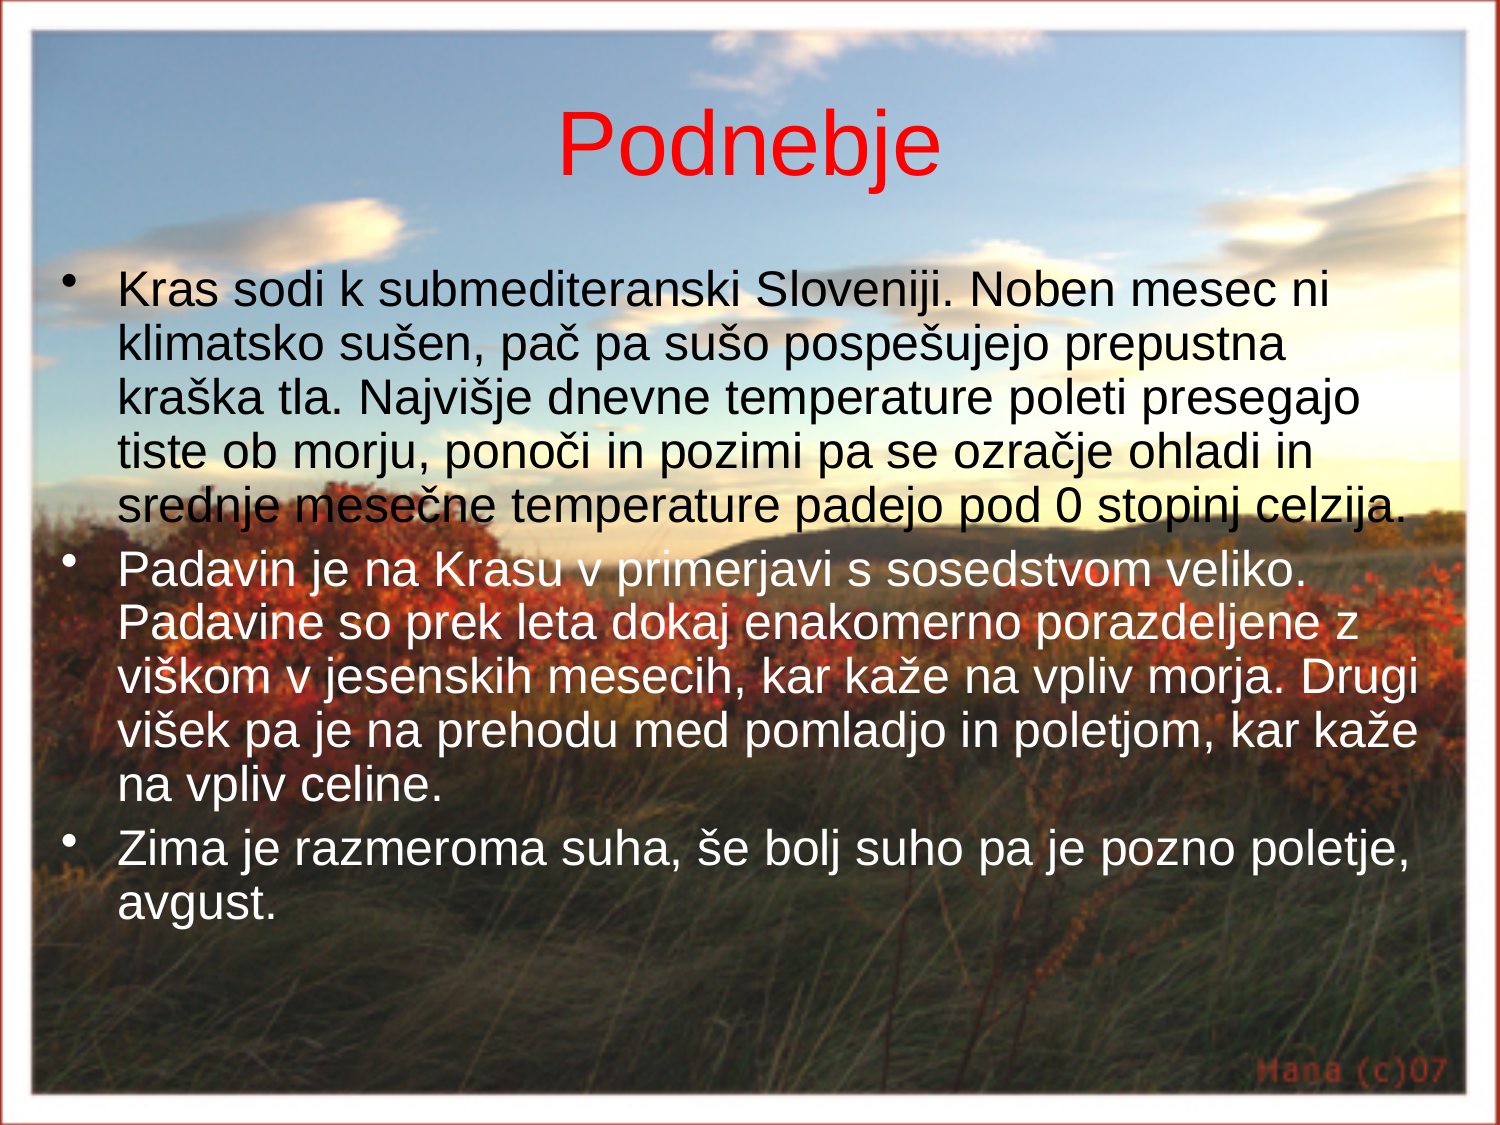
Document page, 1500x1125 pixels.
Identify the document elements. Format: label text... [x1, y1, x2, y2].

title Podnebje [75, 45, 1425, 233]
picture [0, 0, 1500, 1125]
list Kras sodi k submediteranski Sloveniji. Noben mesec ni klimatsko sušen, pač pa sušo pospešujejo prepustna kraška tla. Najvišje dnevne temperature poleti presegajo tiste ob morju, ponoči in pozimi pa se ozračje ohladi in srednje mesečne temperature padejo pod 0 stopinj celzija. Padavin je na Krasu v primerjavi s sosedstvom veliko. Padavine so prek leta dokaj enakomerno porazdeljene z viškom v jesenskih mesecih, kar kaže na vpliv morja. Drugi višek pa je na prehodu med pomladjo in poletjom, kar kaže na vpliv celine. Zima je razmeroma suha, še bolj suho pa je pozno poletje, avgust. [45, 255, 1454, 998]
